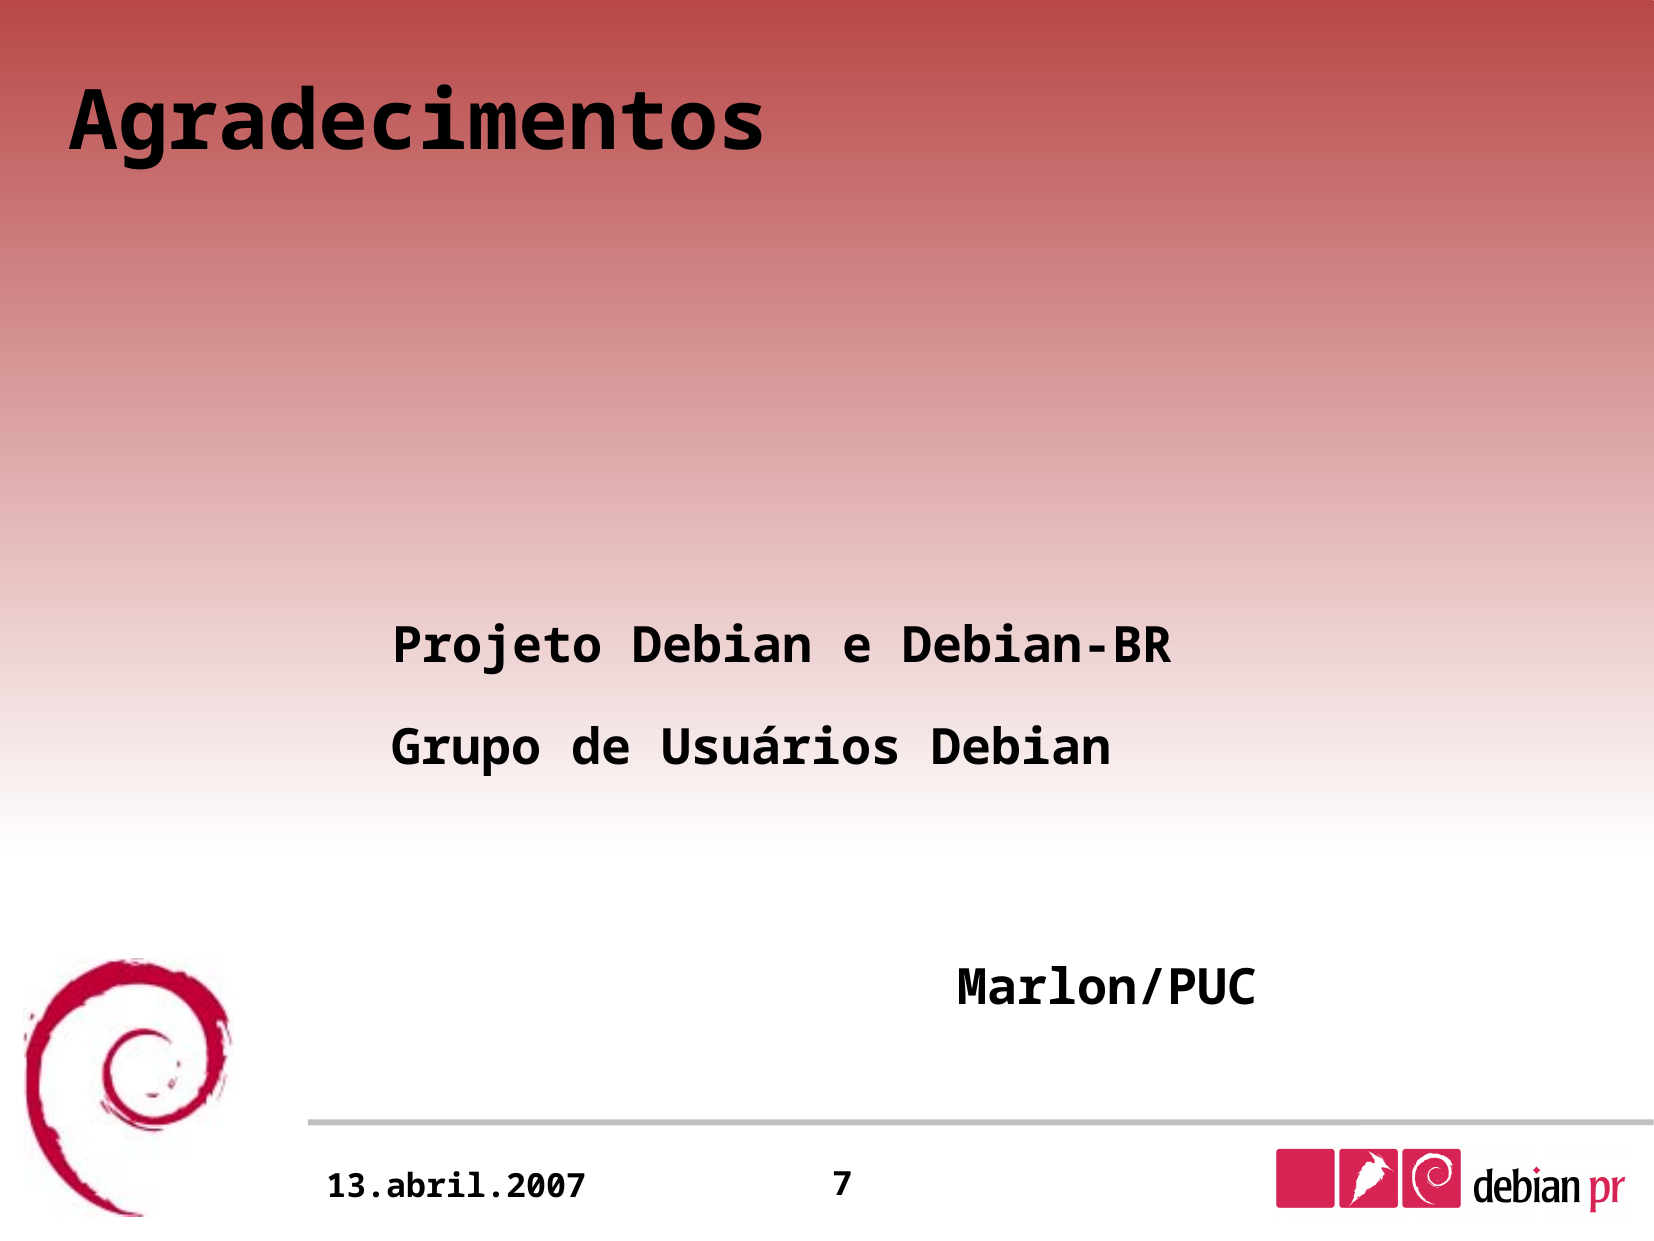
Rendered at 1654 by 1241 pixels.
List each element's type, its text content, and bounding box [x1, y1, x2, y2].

picture [23, 958, 234, 1217]
text_box Projeto Debian e Debian-BR [392, 608, 1263, 667]
text_box Agradecimentos [68, 60, 885, 160]
text_box Grupo de Usuários Debian [390, 710, 1166, 769]
text_box Marlon/PUC [957, 950, 1258, 1009]
picture [1271, 1138, 1630, 1223]
